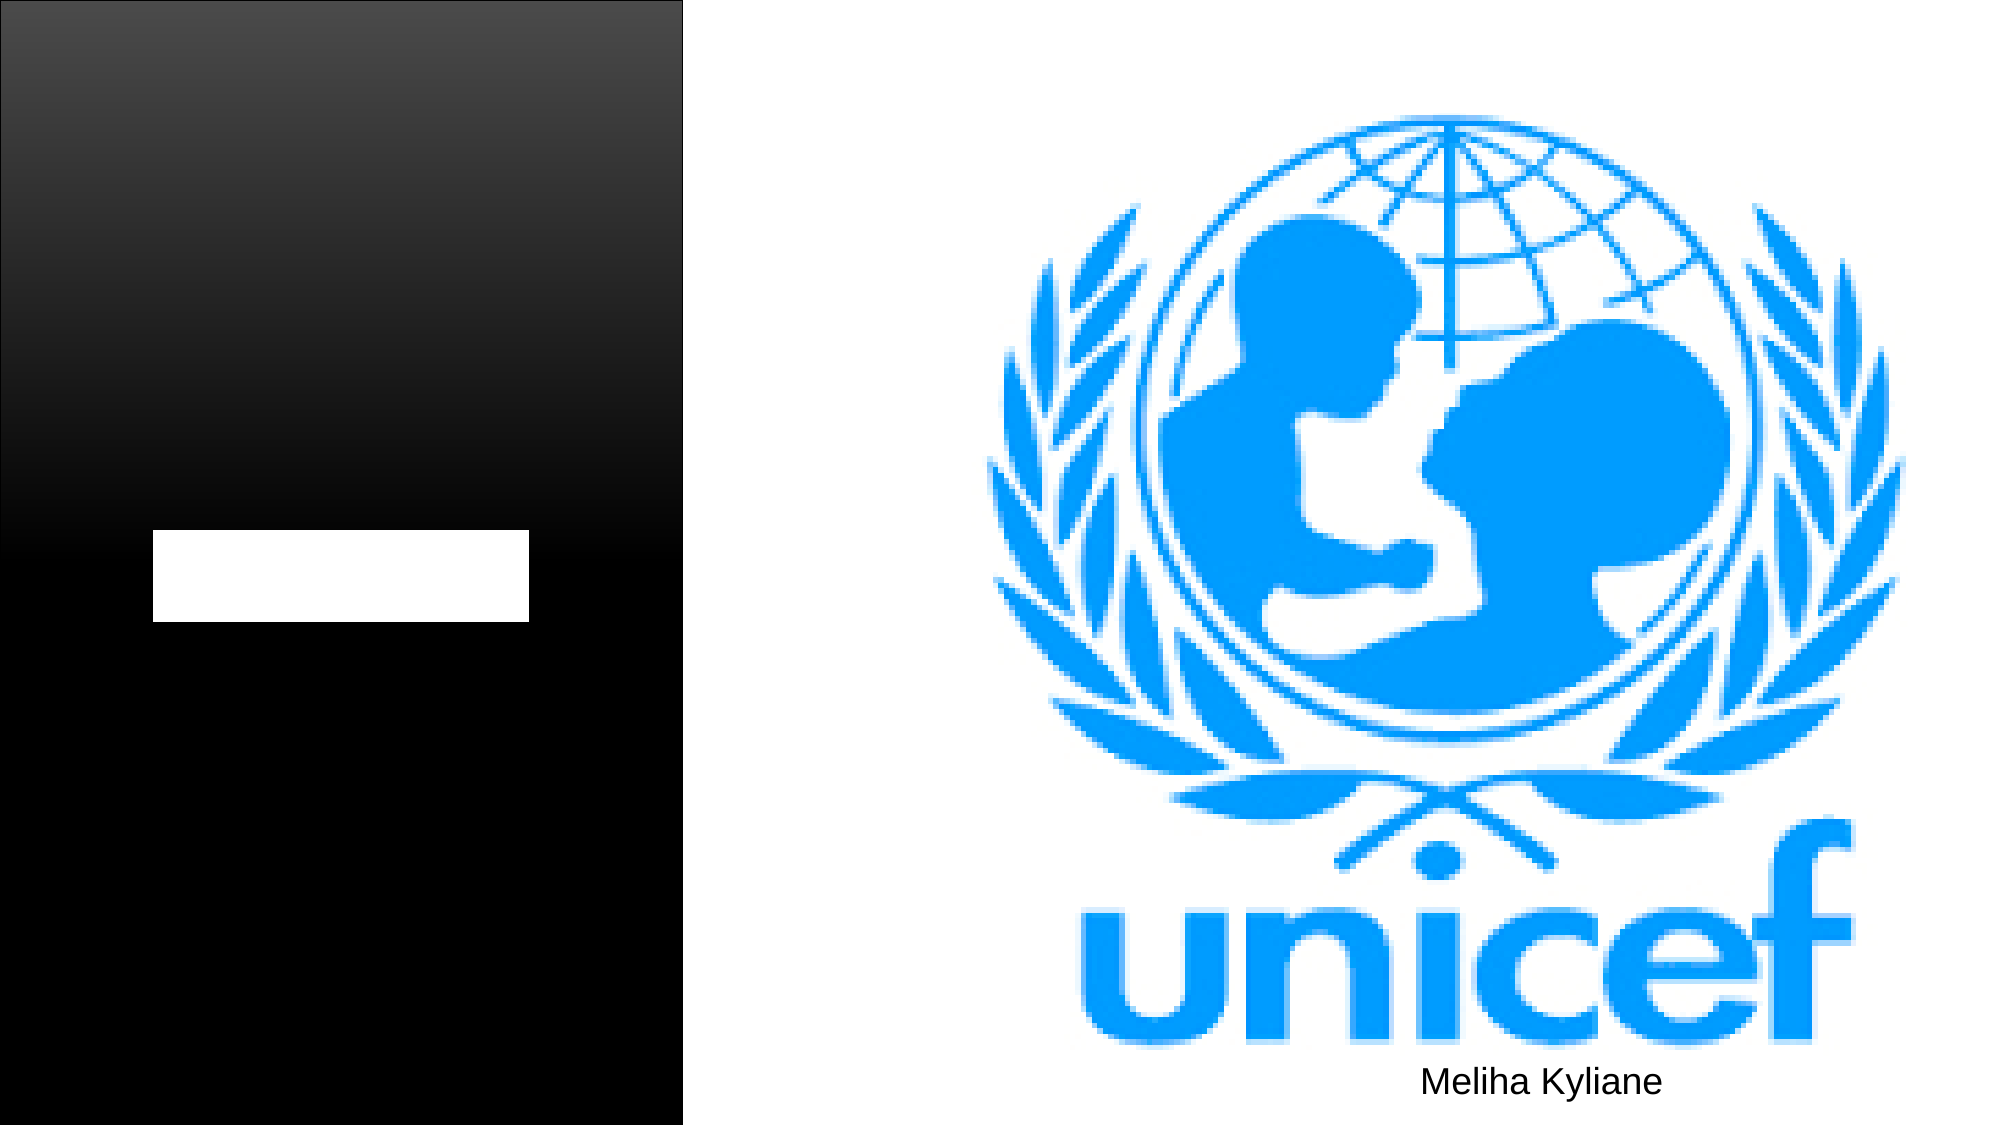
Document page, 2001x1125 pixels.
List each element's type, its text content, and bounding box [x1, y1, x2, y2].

title 4) UNICEF [0, 0, 683, 1125]
picture [971, 113, 1908, 1078]
text_box Meliha Kyliane [1405, 1053, 2000, 1111]
